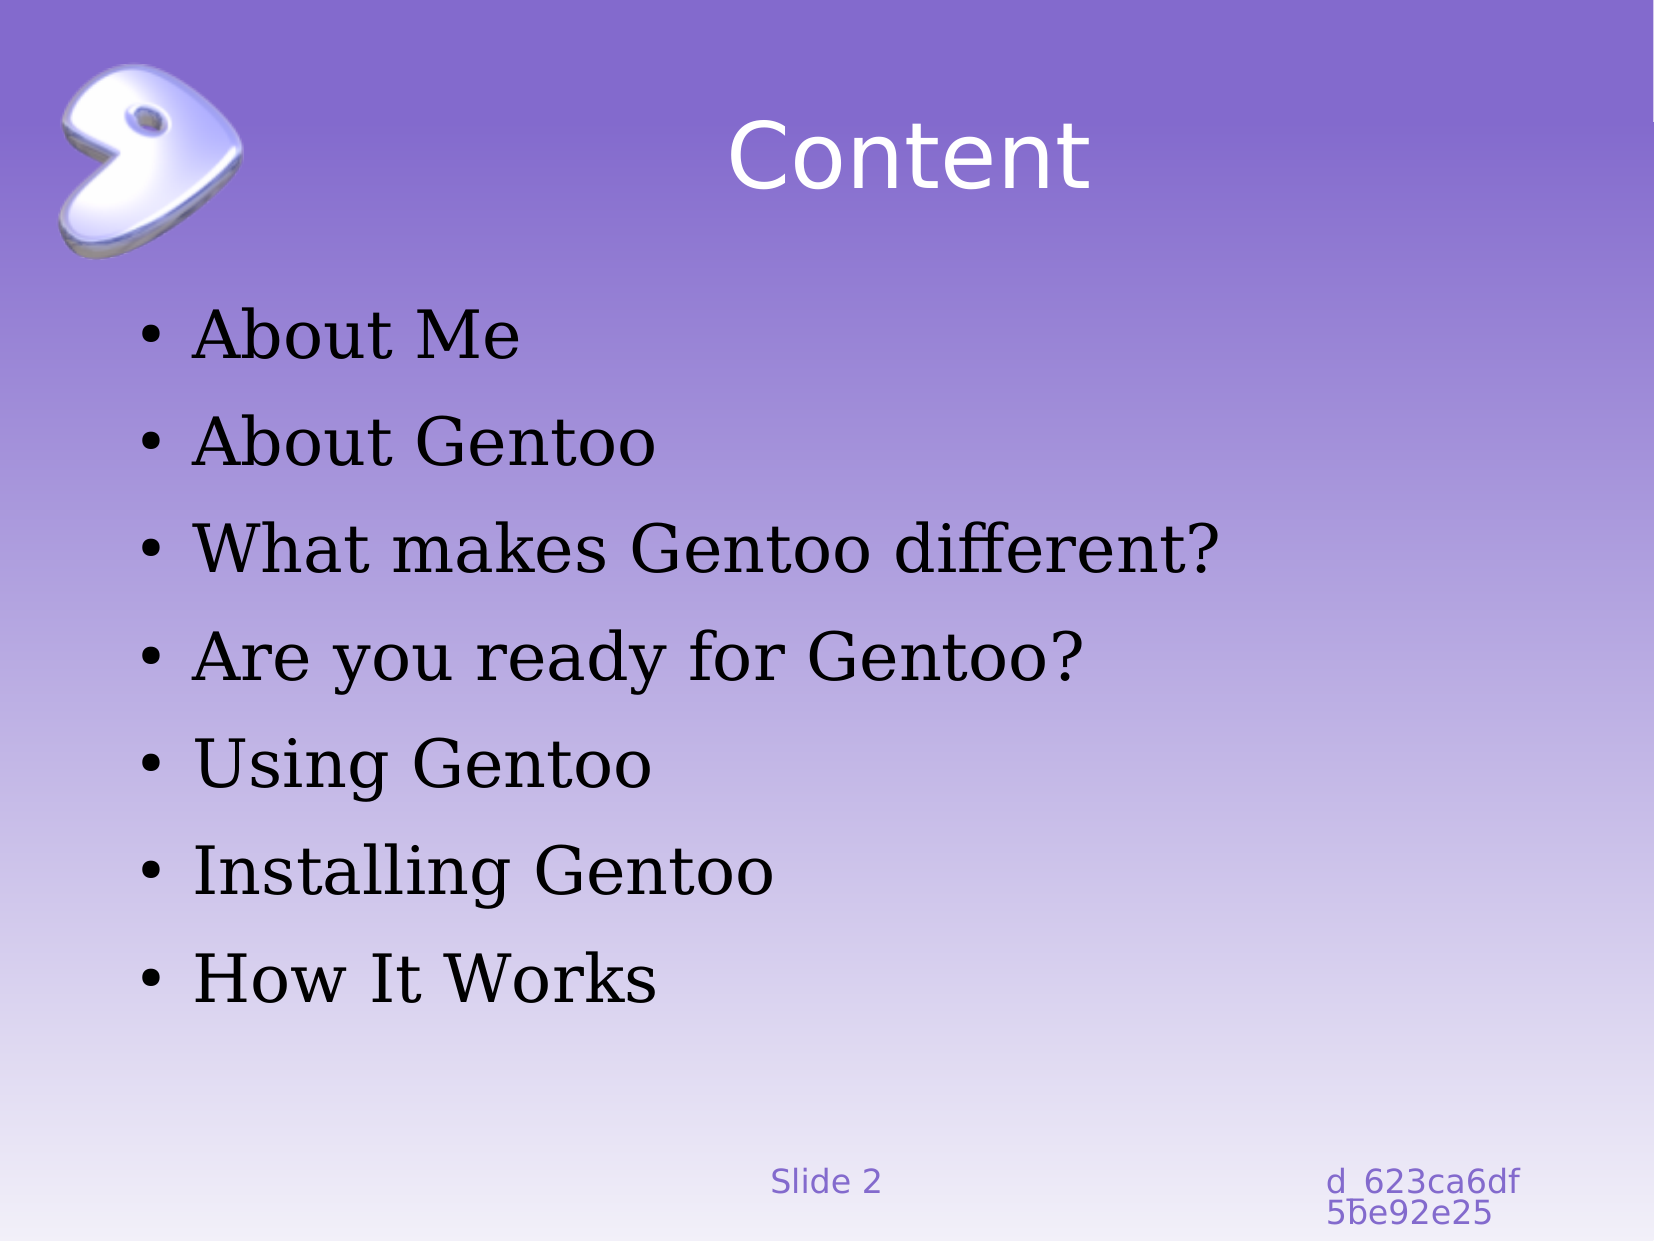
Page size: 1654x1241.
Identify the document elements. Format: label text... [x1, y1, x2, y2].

list About Me About Gentoo What makes Gentoo different? Are you ready for Gentoo? Using Gentoo Installing Gentoo How It Works [121, 296, 1534, 1127]
picture [49, 61, 248, 266]
title Content [288, 44, 1531, 268]
